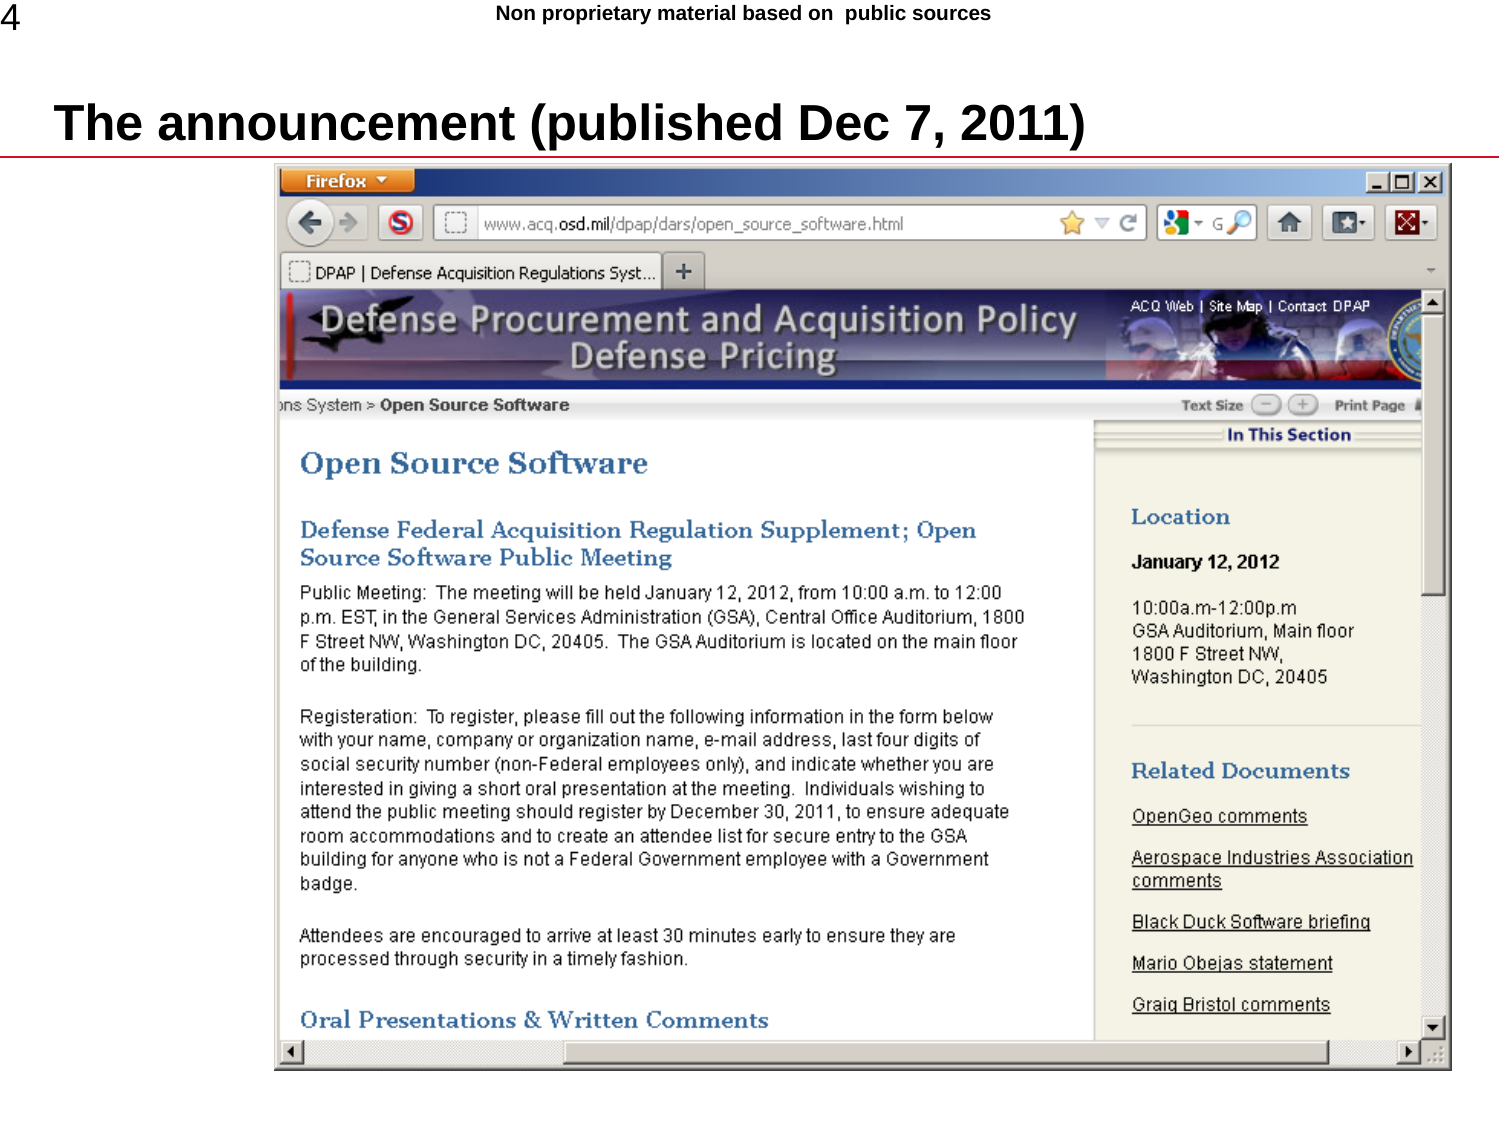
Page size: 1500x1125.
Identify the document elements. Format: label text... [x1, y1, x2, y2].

title The announcement (published Dec 7, 2011) [38, 35, 1225, 158]
picture [274, 163, 1452, 1071]
